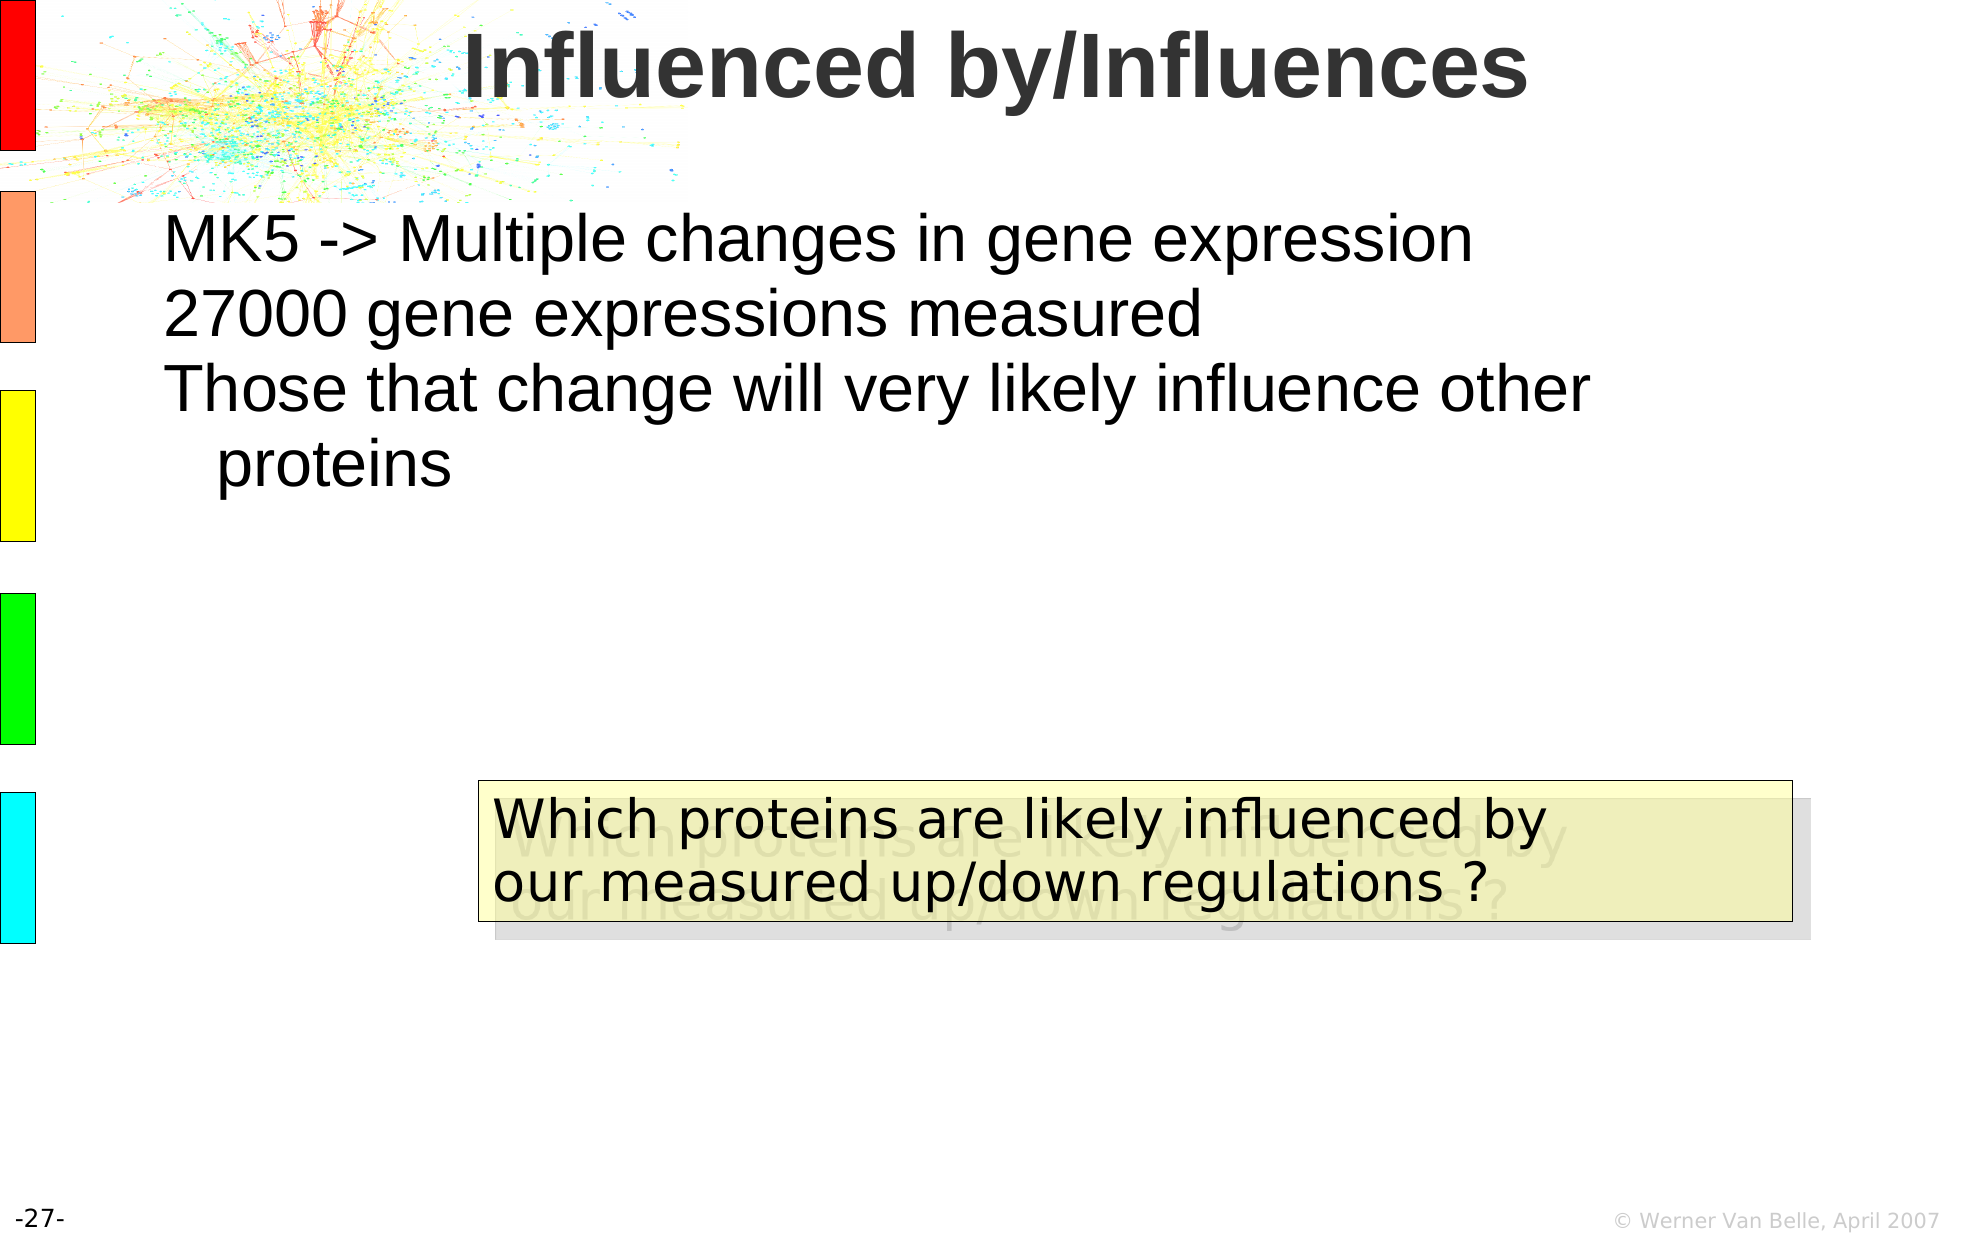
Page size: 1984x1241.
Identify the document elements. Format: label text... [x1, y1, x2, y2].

title Influenced by/Influences [150, 0, 1845, 133]
text_box Which proteins are likely influenced by our measured up/down regulations ? [478, 780, 1793, 922]
list MK5 -> Multiple changes in gene expression 27000 gene expressions measured Those that change will very likely influence other proteins [145, 201, 1840, 821]
